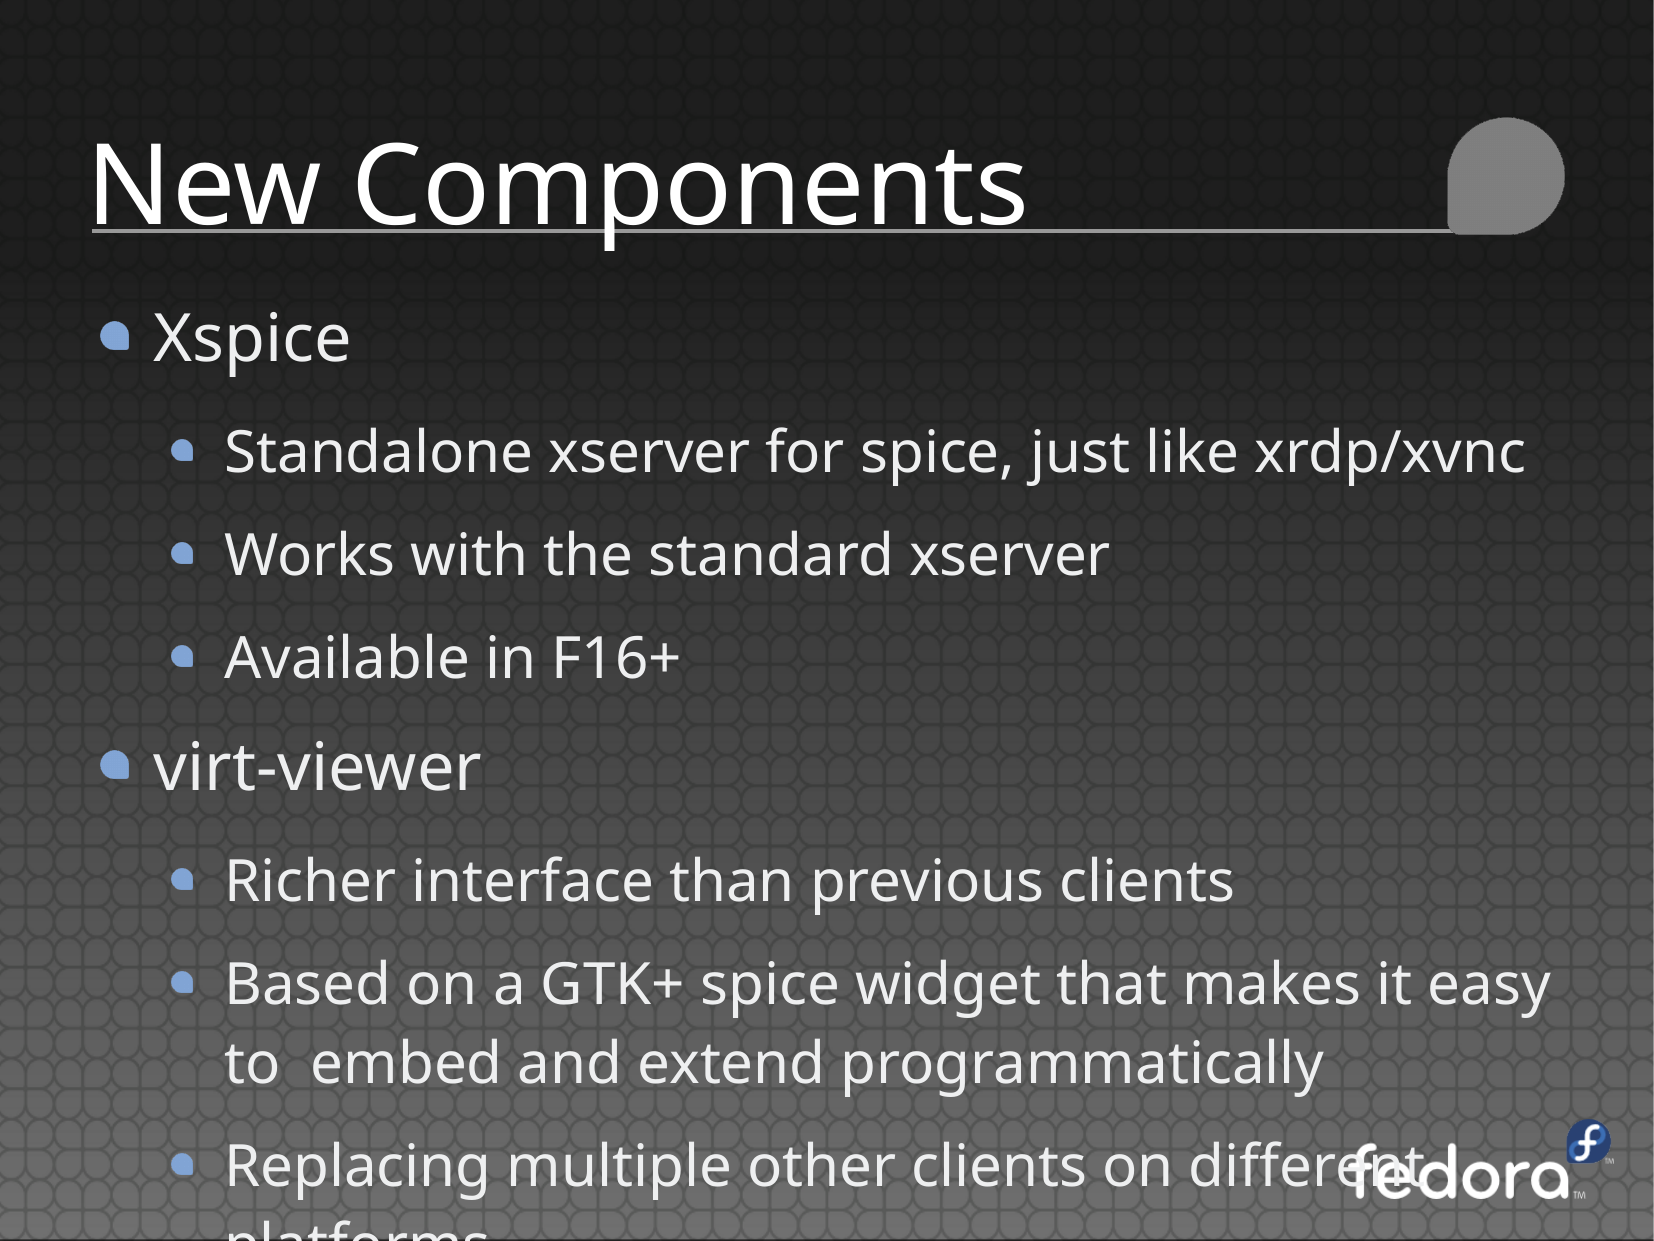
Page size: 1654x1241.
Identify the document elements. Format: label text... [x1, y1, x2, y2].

picture [440, 1237, 452, 1241]
picture [236, 1237, 249, 1241]
picture [0, 0, 1654, 1241]
picture [359, 1237, 373, 1241]
picture [420, 1237, 432, 1241]
list Xspice Standalone xserver for spice, just like xrdp/xvnc Works with the standard xserver Available in F16+ virt-viewer Richer interface than previous clients Based on a GTK+ spice widget that makes it easy to embed and extend programmatically Replacing multiple other clients on different platforms [82, 290, 1571, 1165]
title New Components [86, 112, 1576, 249]
